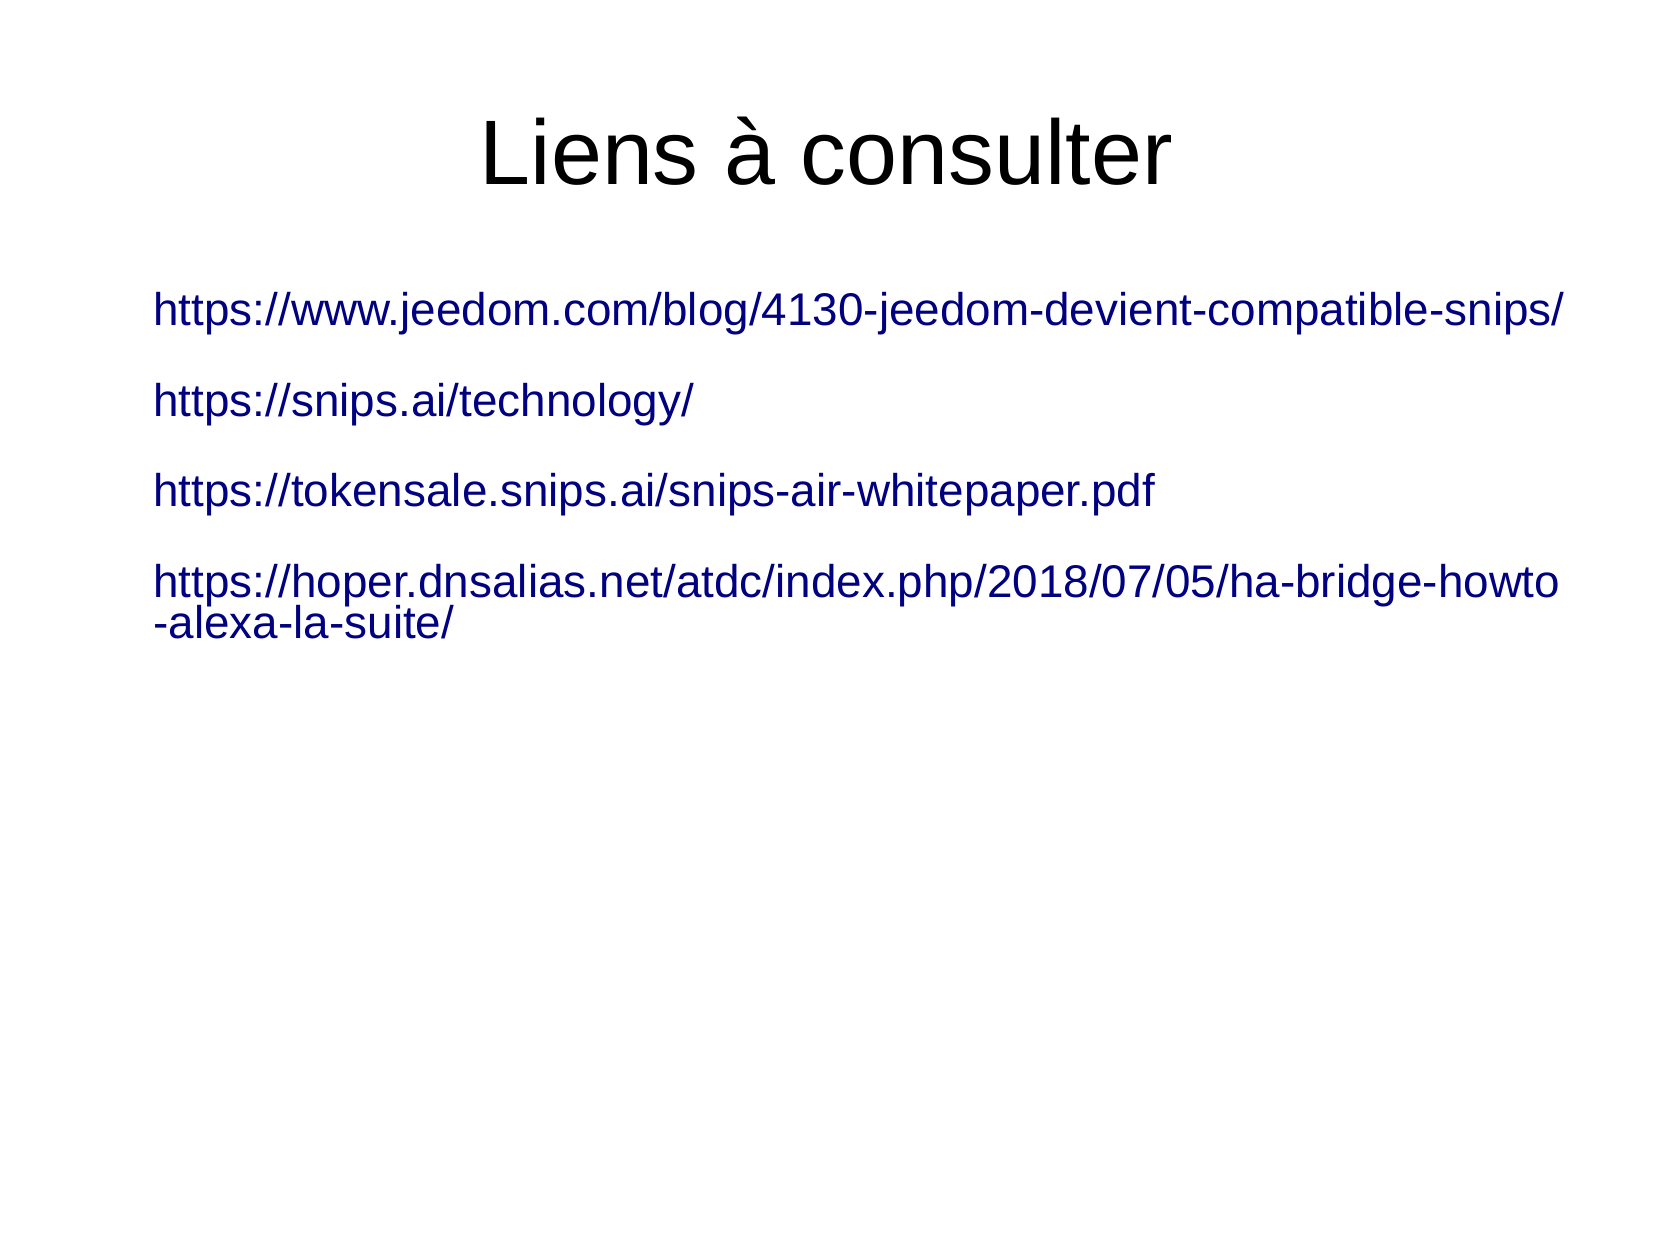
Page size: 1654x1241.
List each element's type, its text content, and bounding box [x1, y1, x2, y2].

list https://www.jeedom.com/blog/4130-jeedom-devient-compatible-snips/ https://snips.ai/technology/ https://tokensale.snips.ai/snips-air-whitepaper.pdf https://hoper.dnsalias.net/atdc/index.php/2018/07/05/ha-bridge-howto-alexa-la-suite/ [82, 284, 1571, 1152]
title Liens à consulter [82, 49, 1571, 257]
